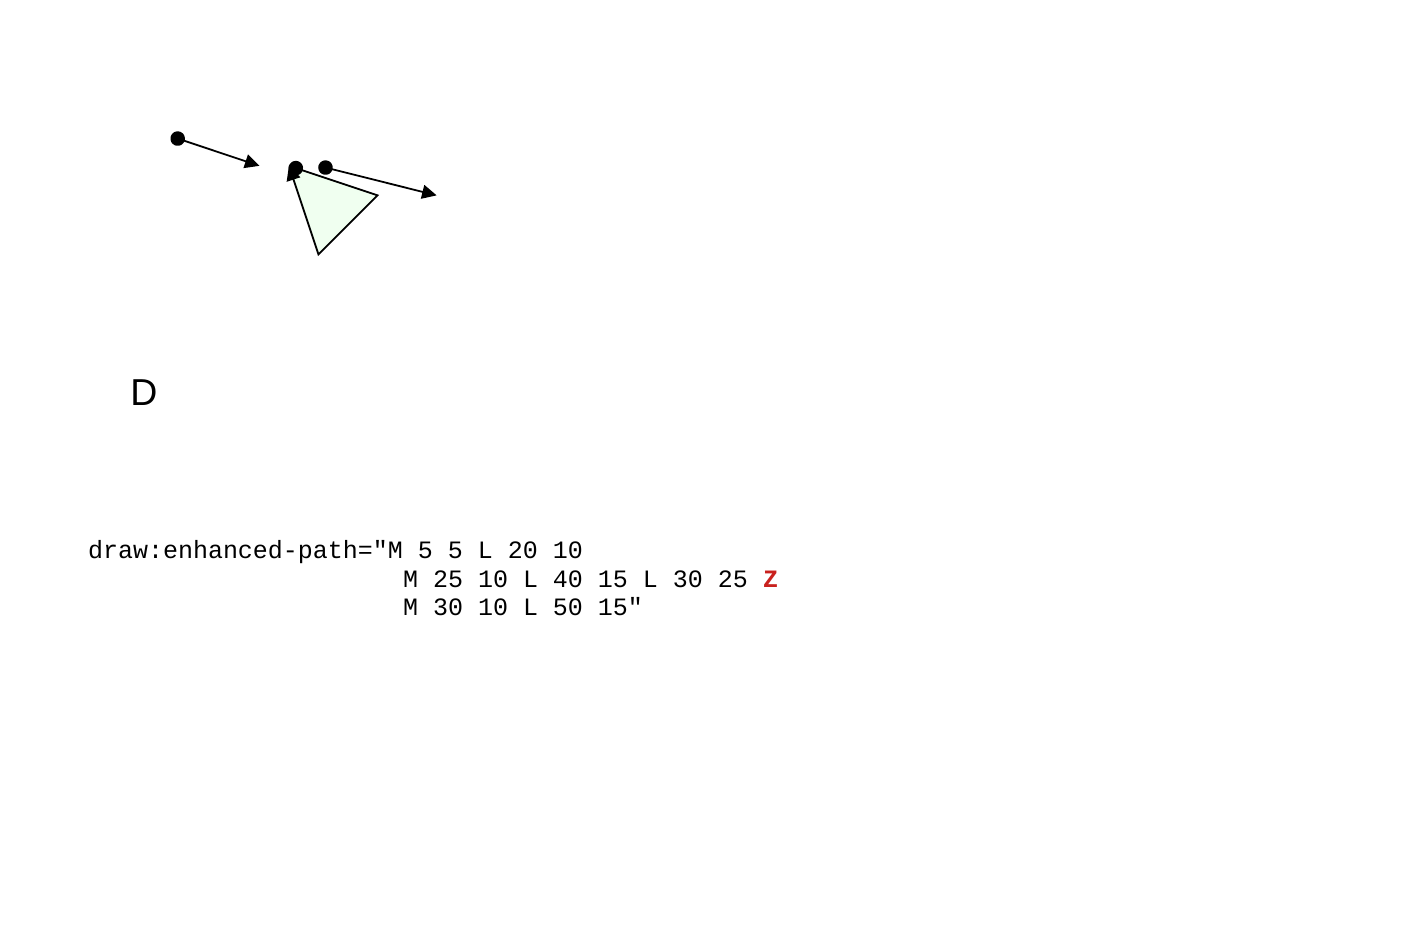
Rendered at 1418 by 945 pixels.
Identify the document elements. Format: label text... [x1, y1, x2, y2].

text_box D [115, 364, 173, 421]
text_box [318, 165, 437, 196]
text_box [288, 165, 378, 255]
text_box draw:enhanced-path="M 5 5 L 20 10 M 25 10 L 40 15 L 30 25 Z M 30 10 L 50 15" [73, 530, 819, 644]
text_box [170, 136, 260, 166]
